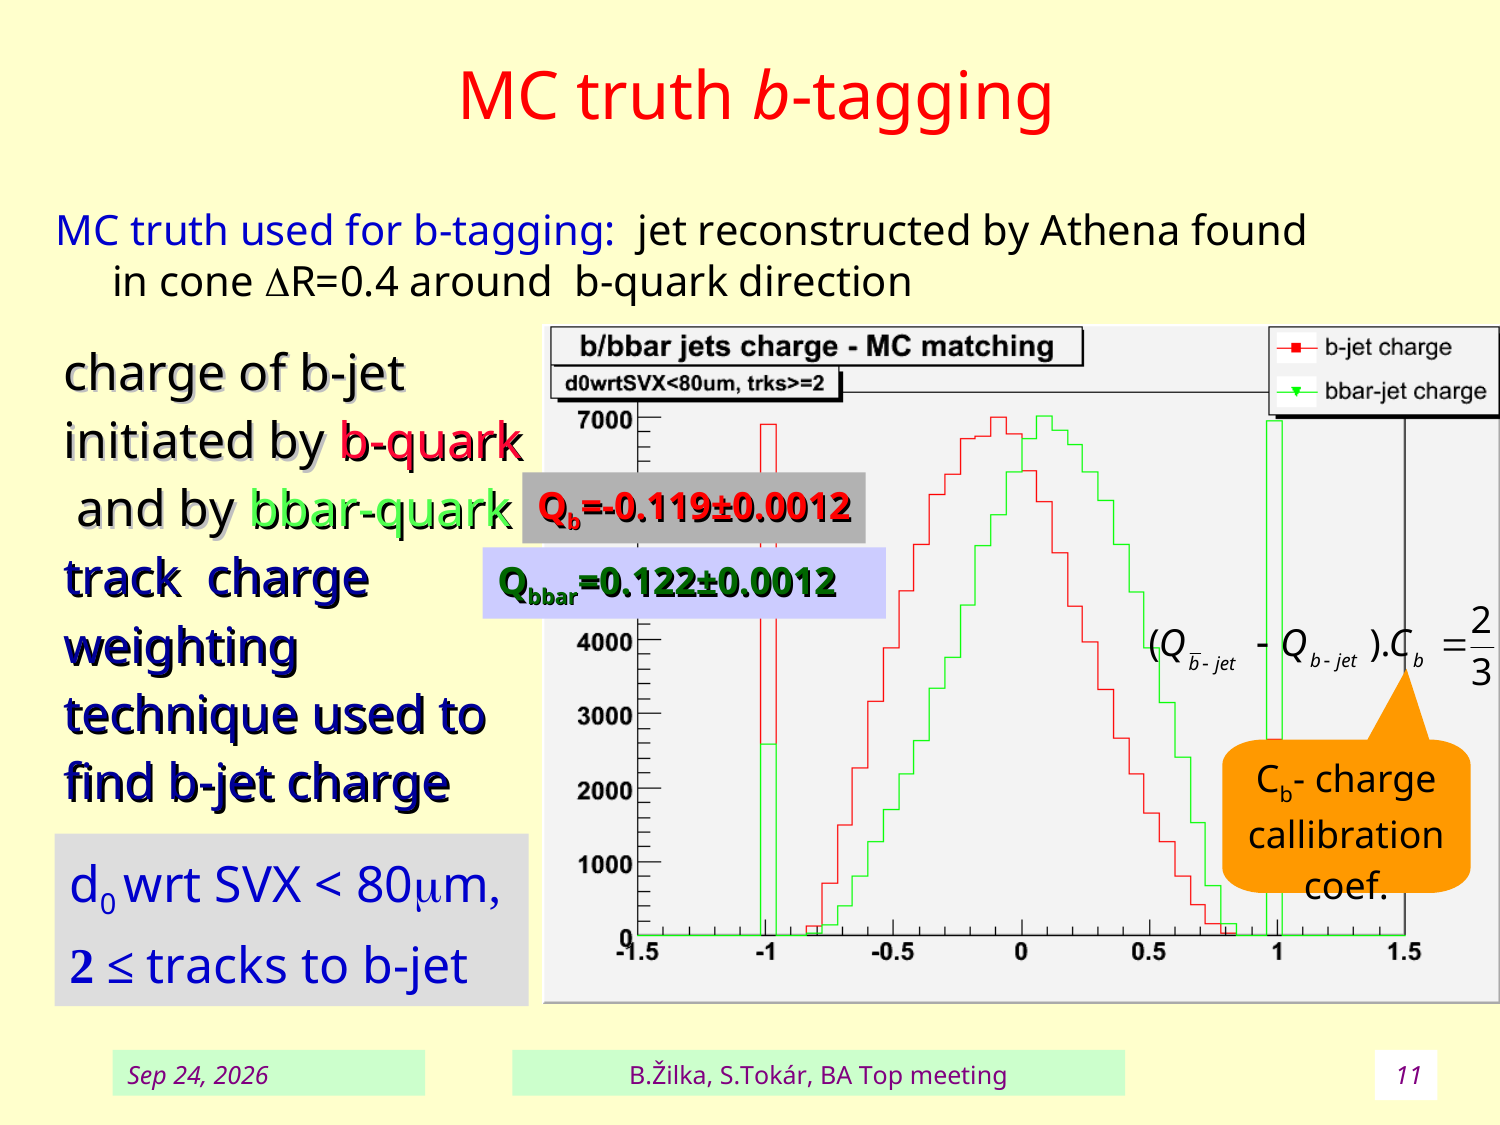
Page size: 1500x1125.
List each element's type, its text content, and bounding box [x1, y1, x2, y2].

chart [1145, 597, 1500, 695]
text_box d0 wrt SVX < 80m, 2 ≤ tracks to b-jet [54, 833, 529, 1007]
title MC truth b-tagging [75, 24, 1438, 163]
text_box Qbbar=0.122±0.0012 [482, 547, 886, 619]
text_box Cb- charge callibration coef. [1222, 668, 1471, 893]
text_box charge of b-jet initiated by b-quark and by bbar-quark track charge weighting technique used to find b-jet charge [48, 328, 562, 823]
picture [542, 324, 1500, 1004]
list MC truth used for b-tagging: jet reconstructed by Athena found in cone R=0.4 around b-quark direction [41, 196, 1341, 345]
text_box Qb=-0.119±0.0012 [522, 472, 866, 544]
picture [1327, 893, 1337, 897]
